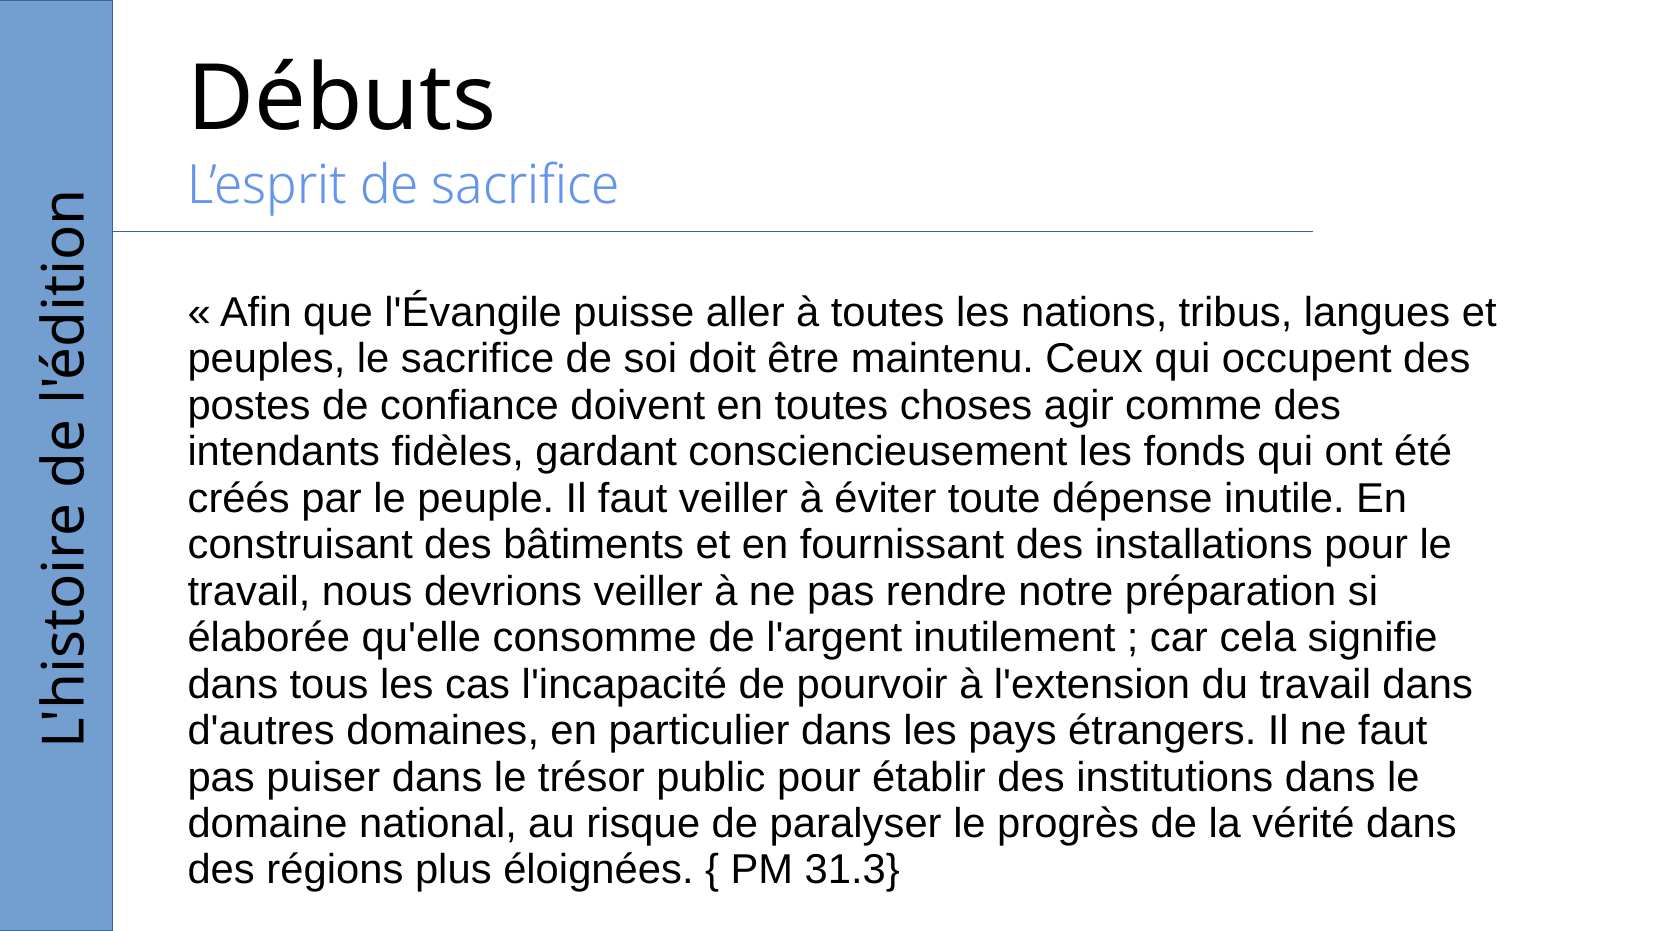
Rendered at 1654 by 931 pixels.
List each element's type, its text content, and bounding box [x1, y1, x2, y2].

text_box L'histoire de l'édition [13, 37, 105, 901]
text_box [0, 0, 113, 931]
title Débuts [187, 34, 1571, 125]
title L’esprit de sacrifice [187, 125, 1571, 239]
subtitle « Afin que l'Évangile puisse aller à toutes les nations, tribus, langues et peuples, le sacrifice de soi doit être maintenu. Ceux qui occupent des postes de confiance doivent en toutes choses agir comme des intendants fidèles, gardant consciencieusement les fonds qui ont été créés par le peuple. Il faut veiller à éviter toute dépense inutile. En construisant des bâtiments et en fournissant des installations pour le travail, nous devrions veiller à ne pas rendre notre préparation si élaborée qu'elle consomme de l'argent inutilement ; car cela signifie dans tous les cas l'incapacité de pourvoir à l'extension du travail dans d'autres domaines, en particulier dans les pays étrangers. Il ne faut pas puiser dans le trésor public pour établir des institutions dans le domaine national, au risque de paralyser le progrès de la vérité dans des régions plus éloignées. { PM 31.3} [187, 288, 1501, 893]
